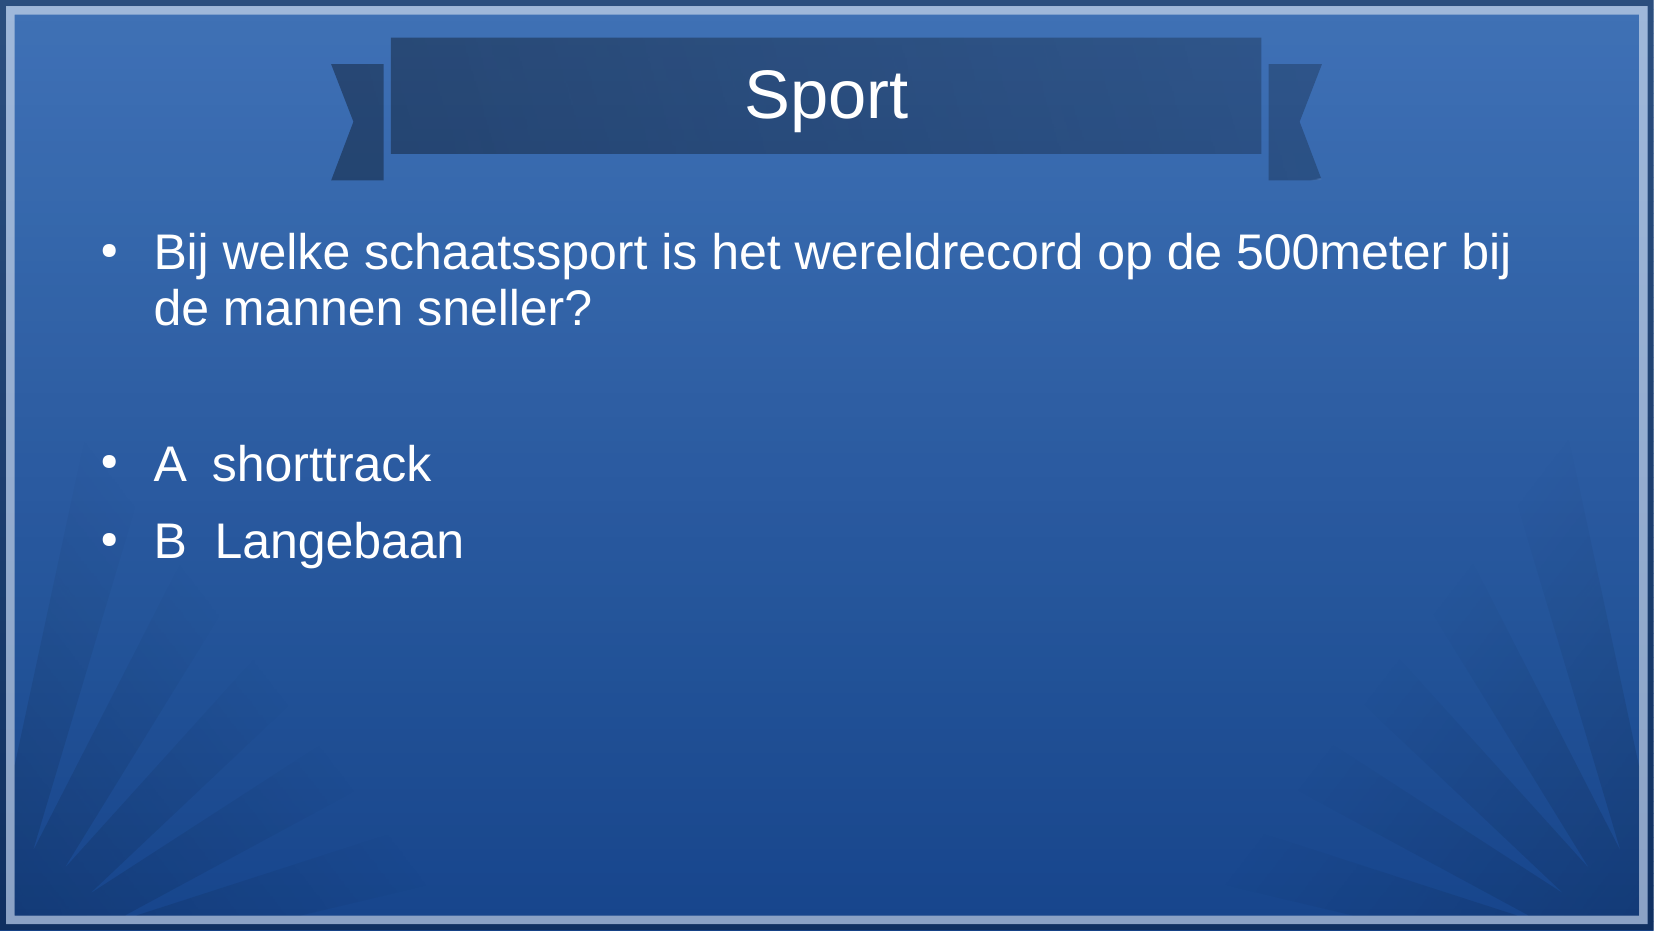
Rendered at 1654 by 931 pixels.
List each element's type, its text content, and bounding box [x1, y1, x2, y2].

title Sport [389, 35, 1264, 154]
list Bij welke schaatssport is het wereldrecord op de 500meter bij de mannen sneller? A shorttrack B Langebaan [82, 224, 1571, 848]
